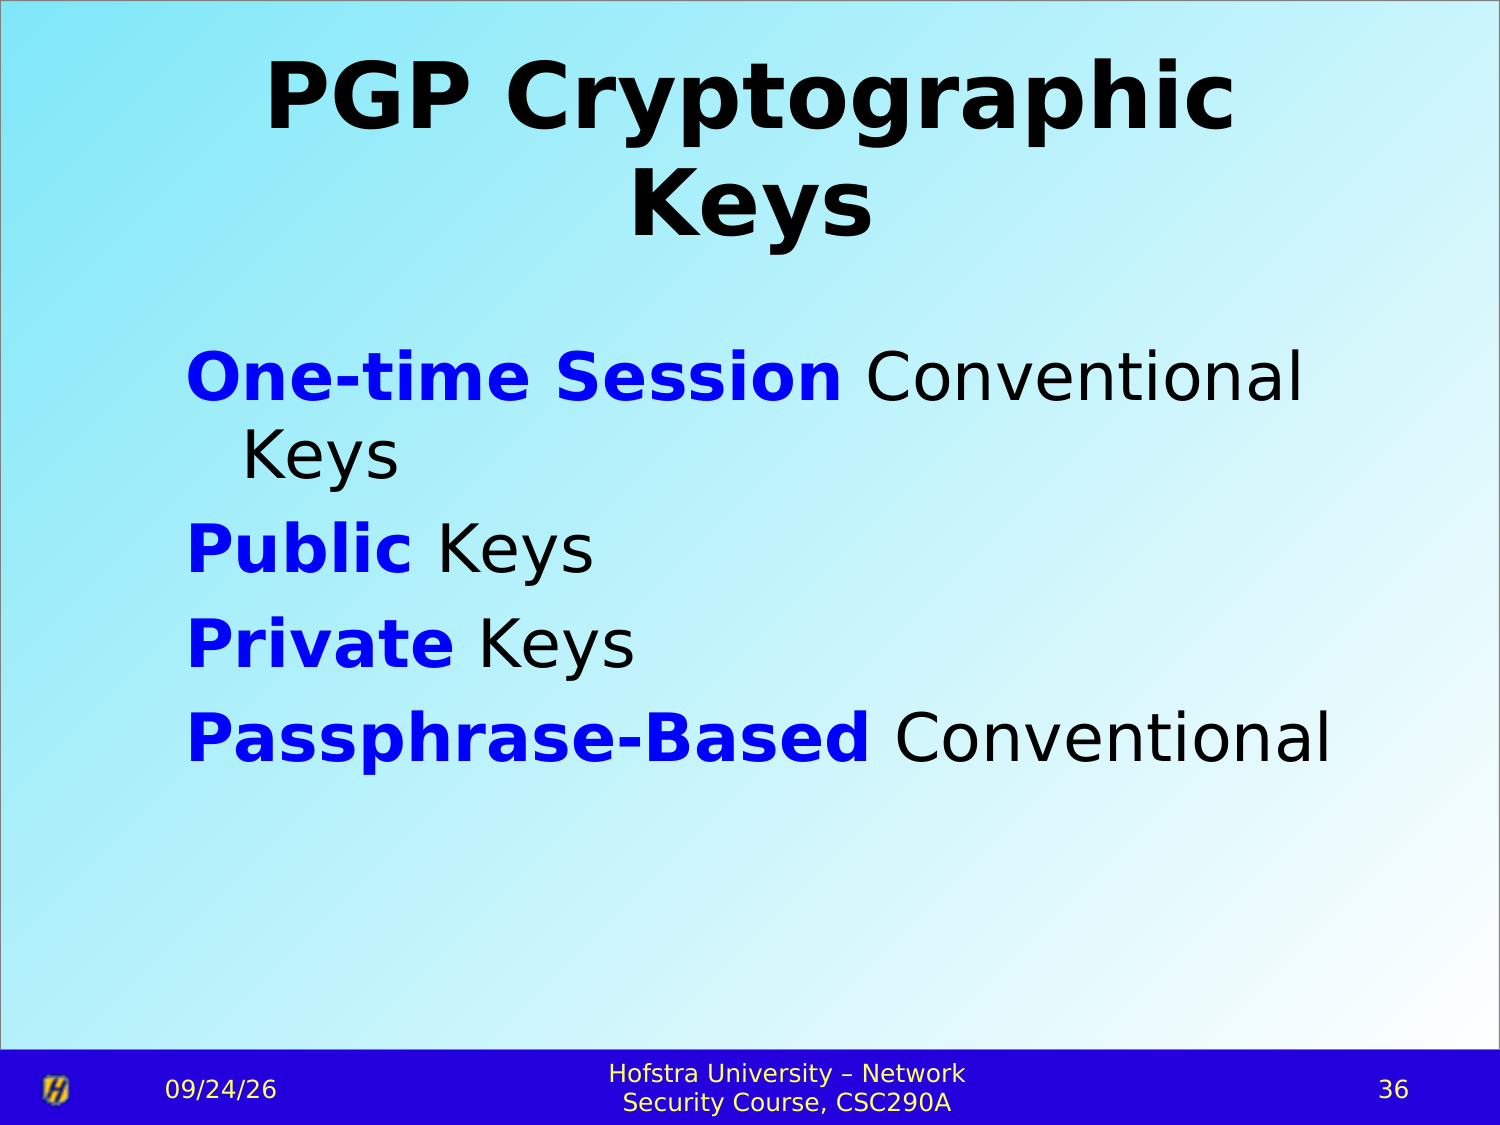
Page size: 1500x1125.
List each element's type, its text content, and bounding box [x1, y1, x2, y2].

title PGP Cryptographic Keys [112, 35, 1391, 265]
list One-time Session Conventional Keys Public Keys Private Keys Passphrase-Based Conventional [170, 330, 1446, 1007]
picture [37, 1072, 76, 1110]
